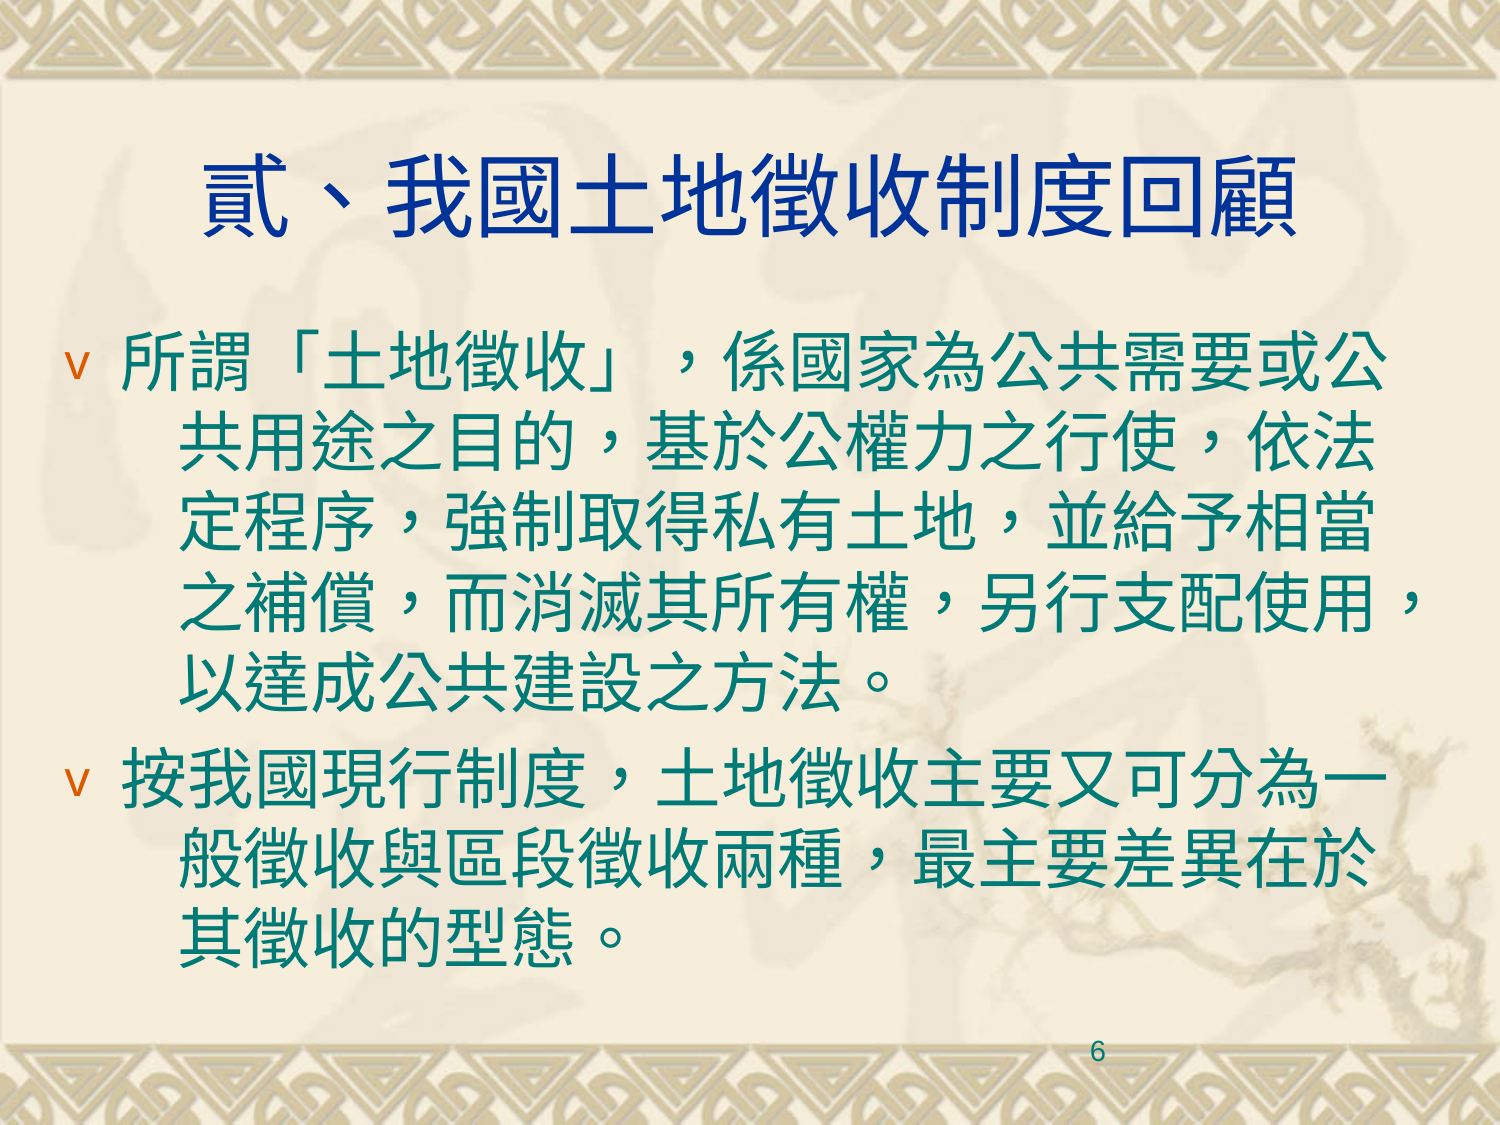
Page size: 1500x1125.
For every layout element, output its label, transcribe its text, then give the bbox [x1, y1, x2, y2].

title 貳、我國土地徵收制度回顧 [49, 99, 1451, 288]
list 所謂「土地徵收」，係國家為公共需要或公共用途之目的，基於公權力之行使，依法定程序，強制取得私有土地，並給予相當之補償，而消滅其所有權，另行支配使用，以達成公共建設之方法。 按我國現行制度，土地徵收主要又可分為一般徵收與區段徵收兩種，最主要差異在於其徵收的型態。 [49, 312, 1451, 1001]
text_box [1074, 1024, 1451, 1103]
